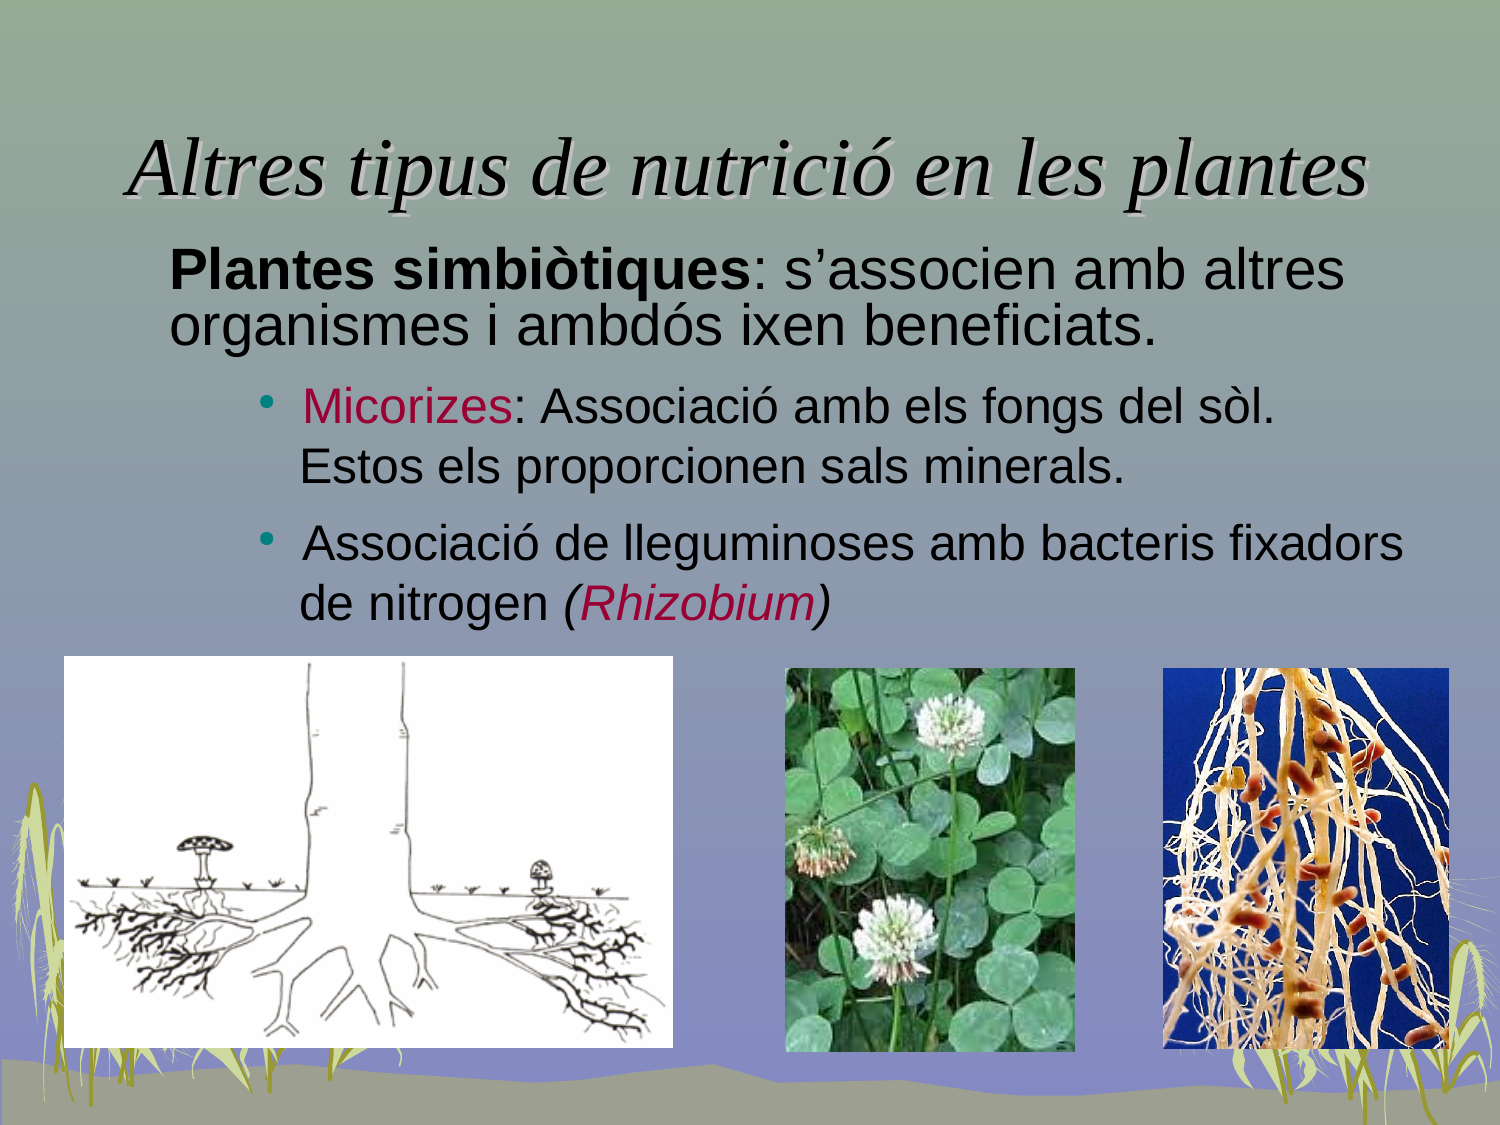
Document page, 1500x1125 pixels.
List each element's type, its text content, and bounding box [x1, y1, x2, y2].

list Plantes simbiòtiques: s’associen amb altres organismes i ambdós ixen beneficiats. Micorizes: Associació amb els fongs del sòl. Estos els proporcionen sals minerals. Associació de lleguminoses amb bacteris fixadors de nitrogen (Rhizobium) [154, 237, 1430, 638]
picture [1163, 668, 1449, 1049]
title Altres tipus de nutrició en les plantes [112, 54, 1388, 271]
picture [785, 668, 1075, 1052]
picture [64, 656, 673, 1048]
